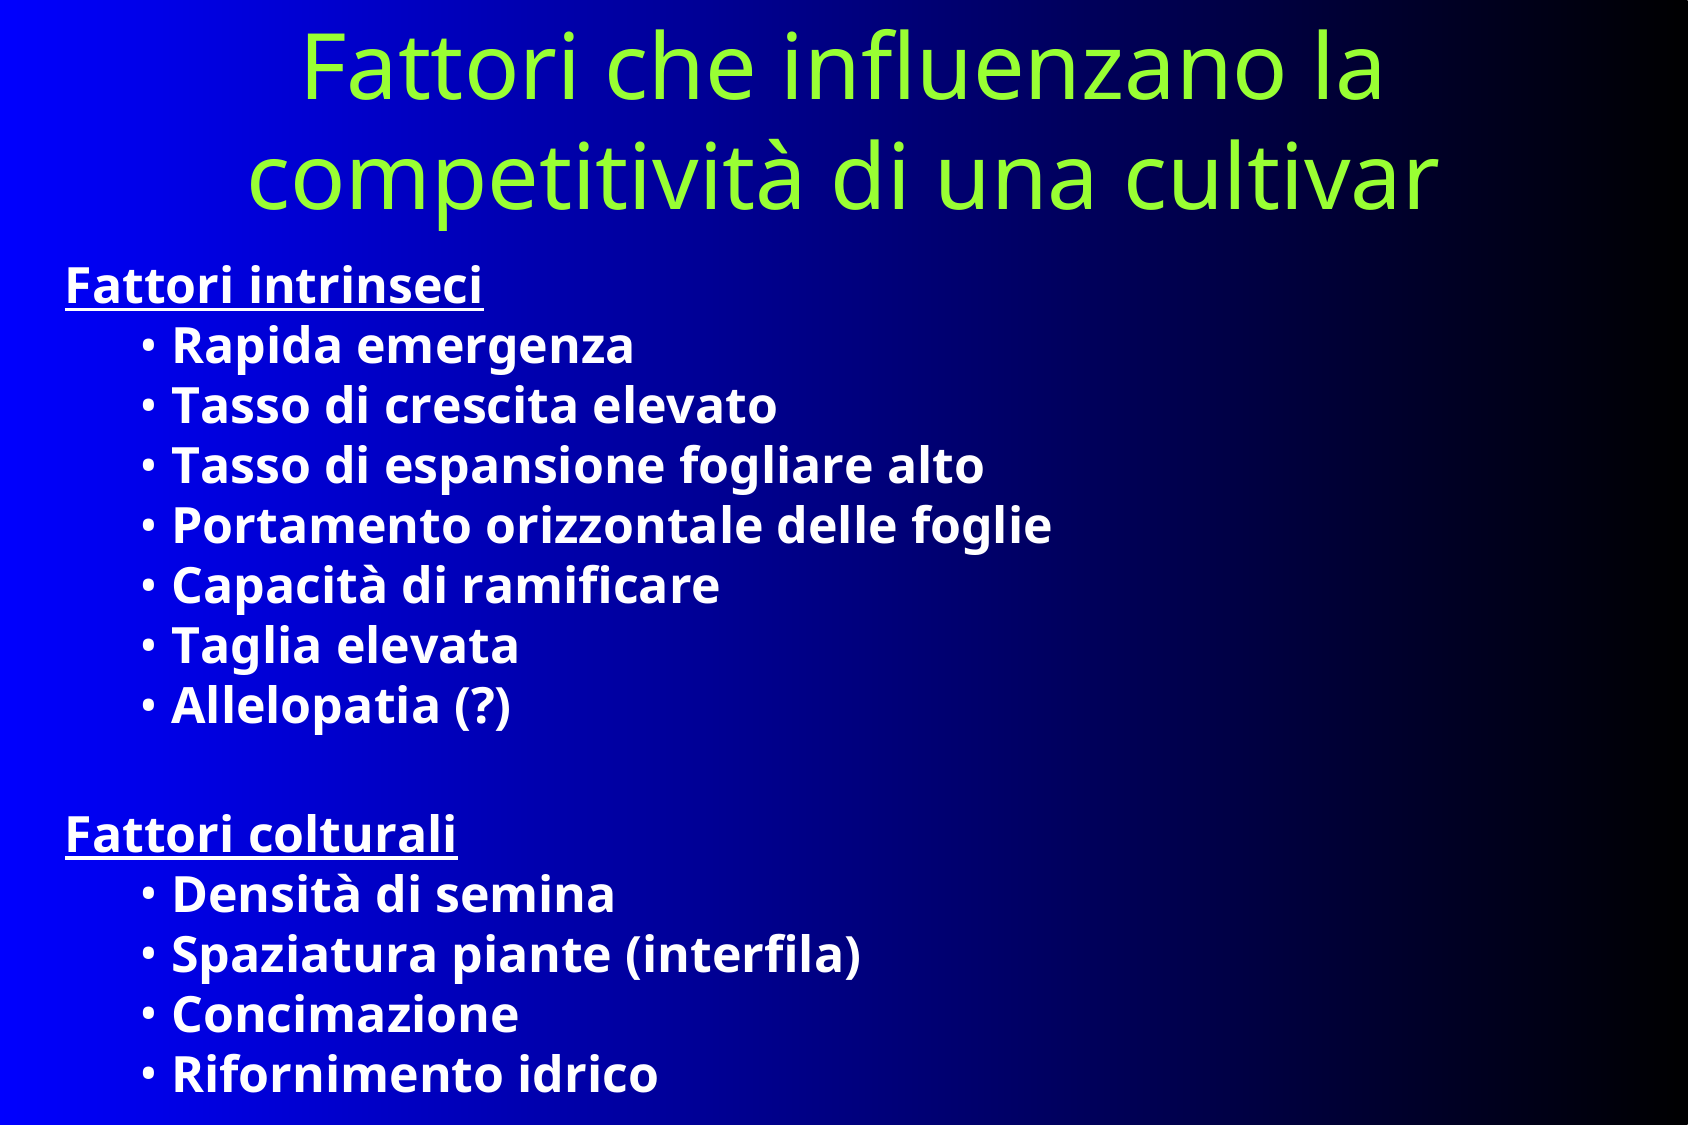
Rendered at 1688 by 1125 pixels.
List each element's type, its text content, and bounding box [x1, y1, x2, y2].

text_box Fattori intrinseci Rapida emergenza Tasso di crescita elevato Tasso di espansione fogliare alto Portamento orizzontale delle foglie Capacità di ramificare Taglia elevata Allelopatia (?) Fattori colturali Densità di semina Spaziatura piante (interfila) Concimazione Rifornimento idrico [49, 246, 1651, 1111]
text_box Fattori che influenzano la competitività di una cultivar [0, 0, 1688, 236]
